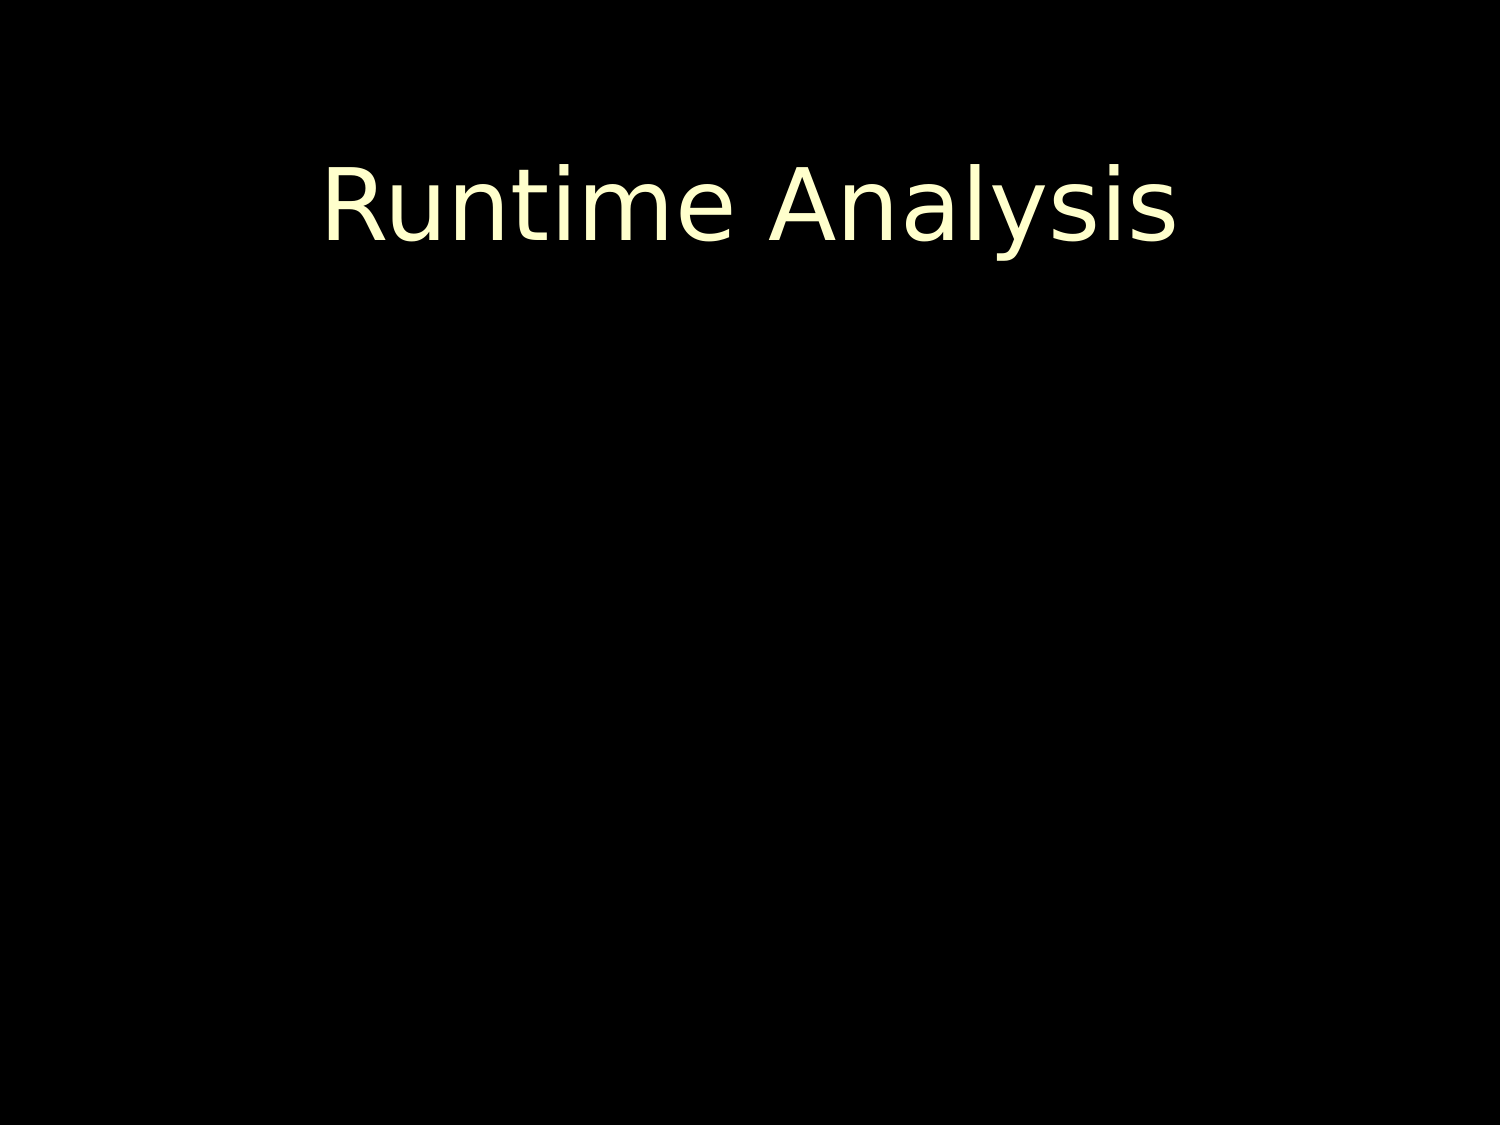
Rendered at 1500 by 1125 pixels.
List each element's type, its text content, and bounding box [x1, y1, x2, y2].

title Runtime Analysis [112, 112, 1388, 300]
